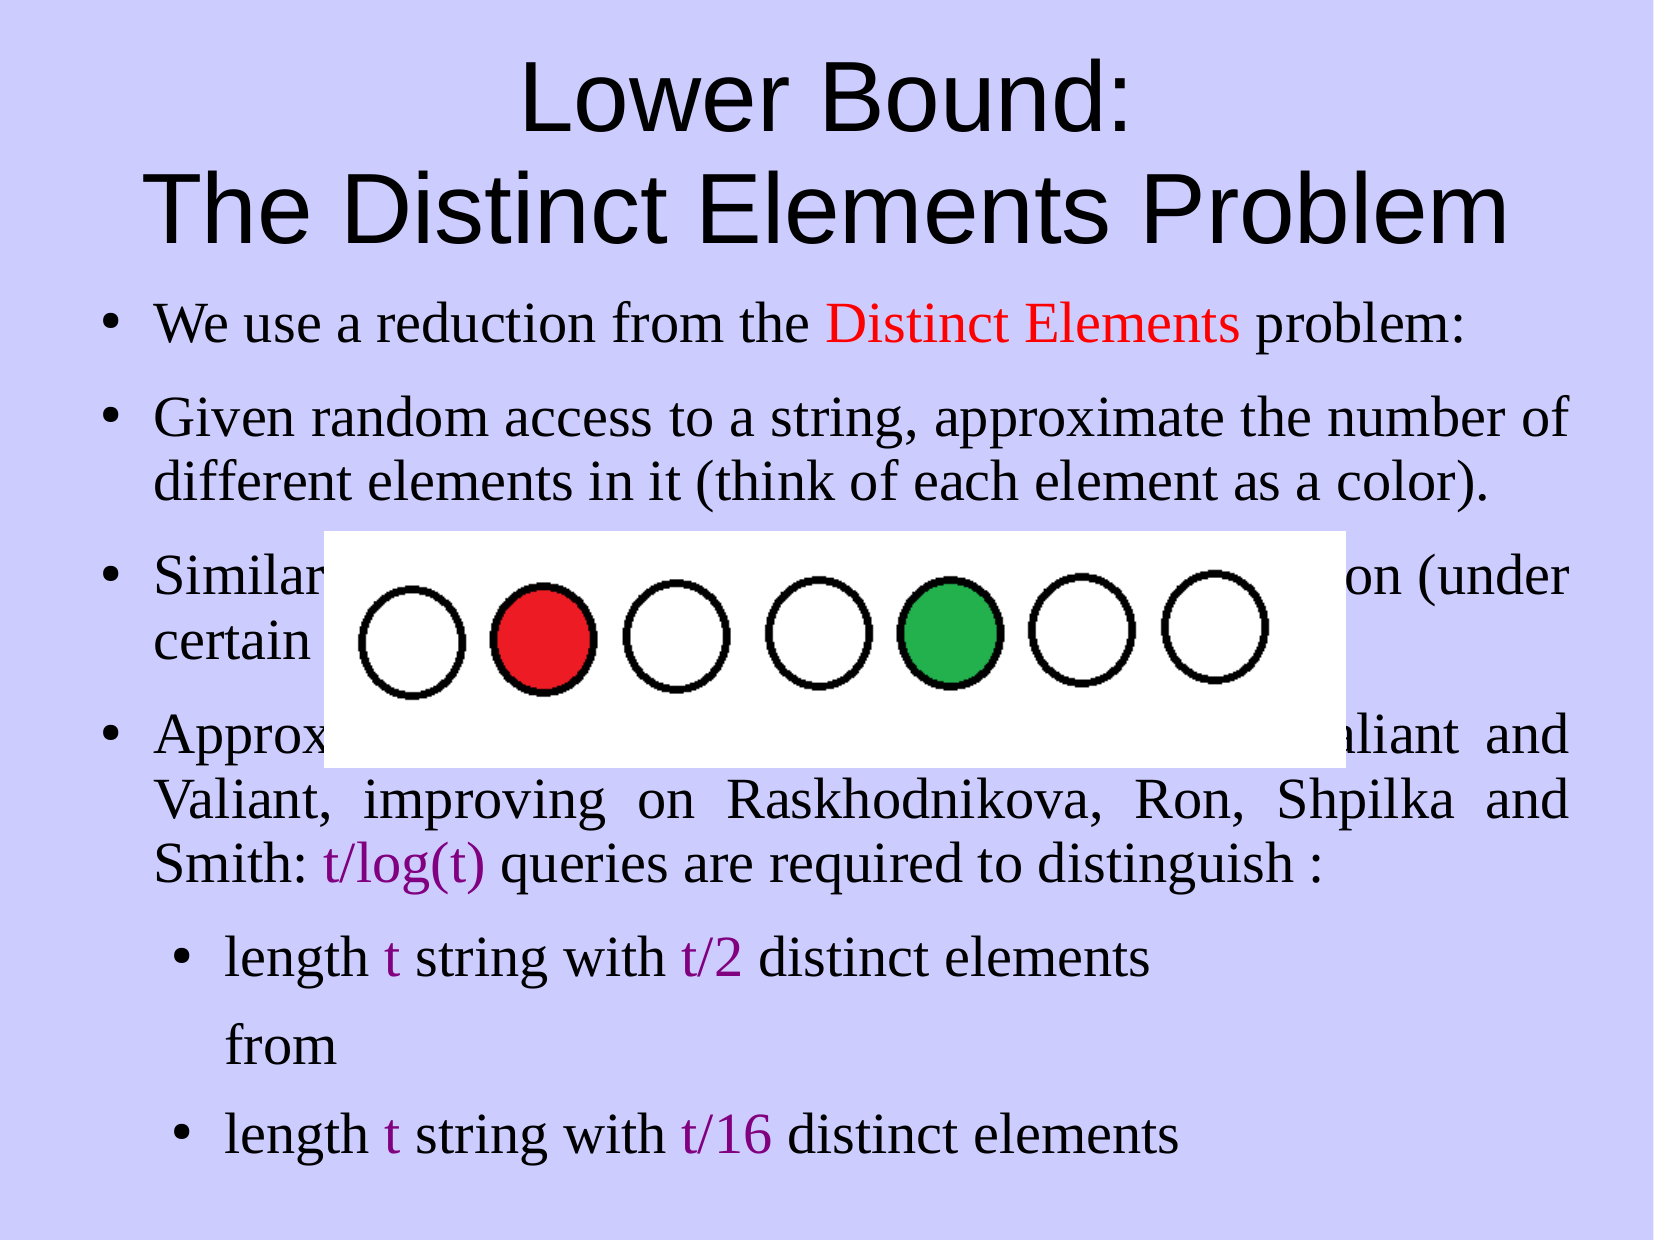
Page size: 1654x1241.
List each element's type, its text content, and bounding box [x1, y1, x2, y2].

title Lower Bound: The Distinct Elements Problem [82, 41, 1571, 265]
picture [324, 531, 1346, 768]
list We use a reduction from the Distinct Elements problem: Given random access to a string, approximate the number of different elements in it (think of each element as a color). Similar to approximating the support of a distribution (under certain conditions). Approximating the support of a distribution - Valiant and Valiant, improving on Raskhodnikova, Ron, Shpilka and Smith: t/log(t) queries are required to distinguish : length t string with t/2 distinct elements from length t string with t/16 distinct elements [82, 290, 1571, 1177]
